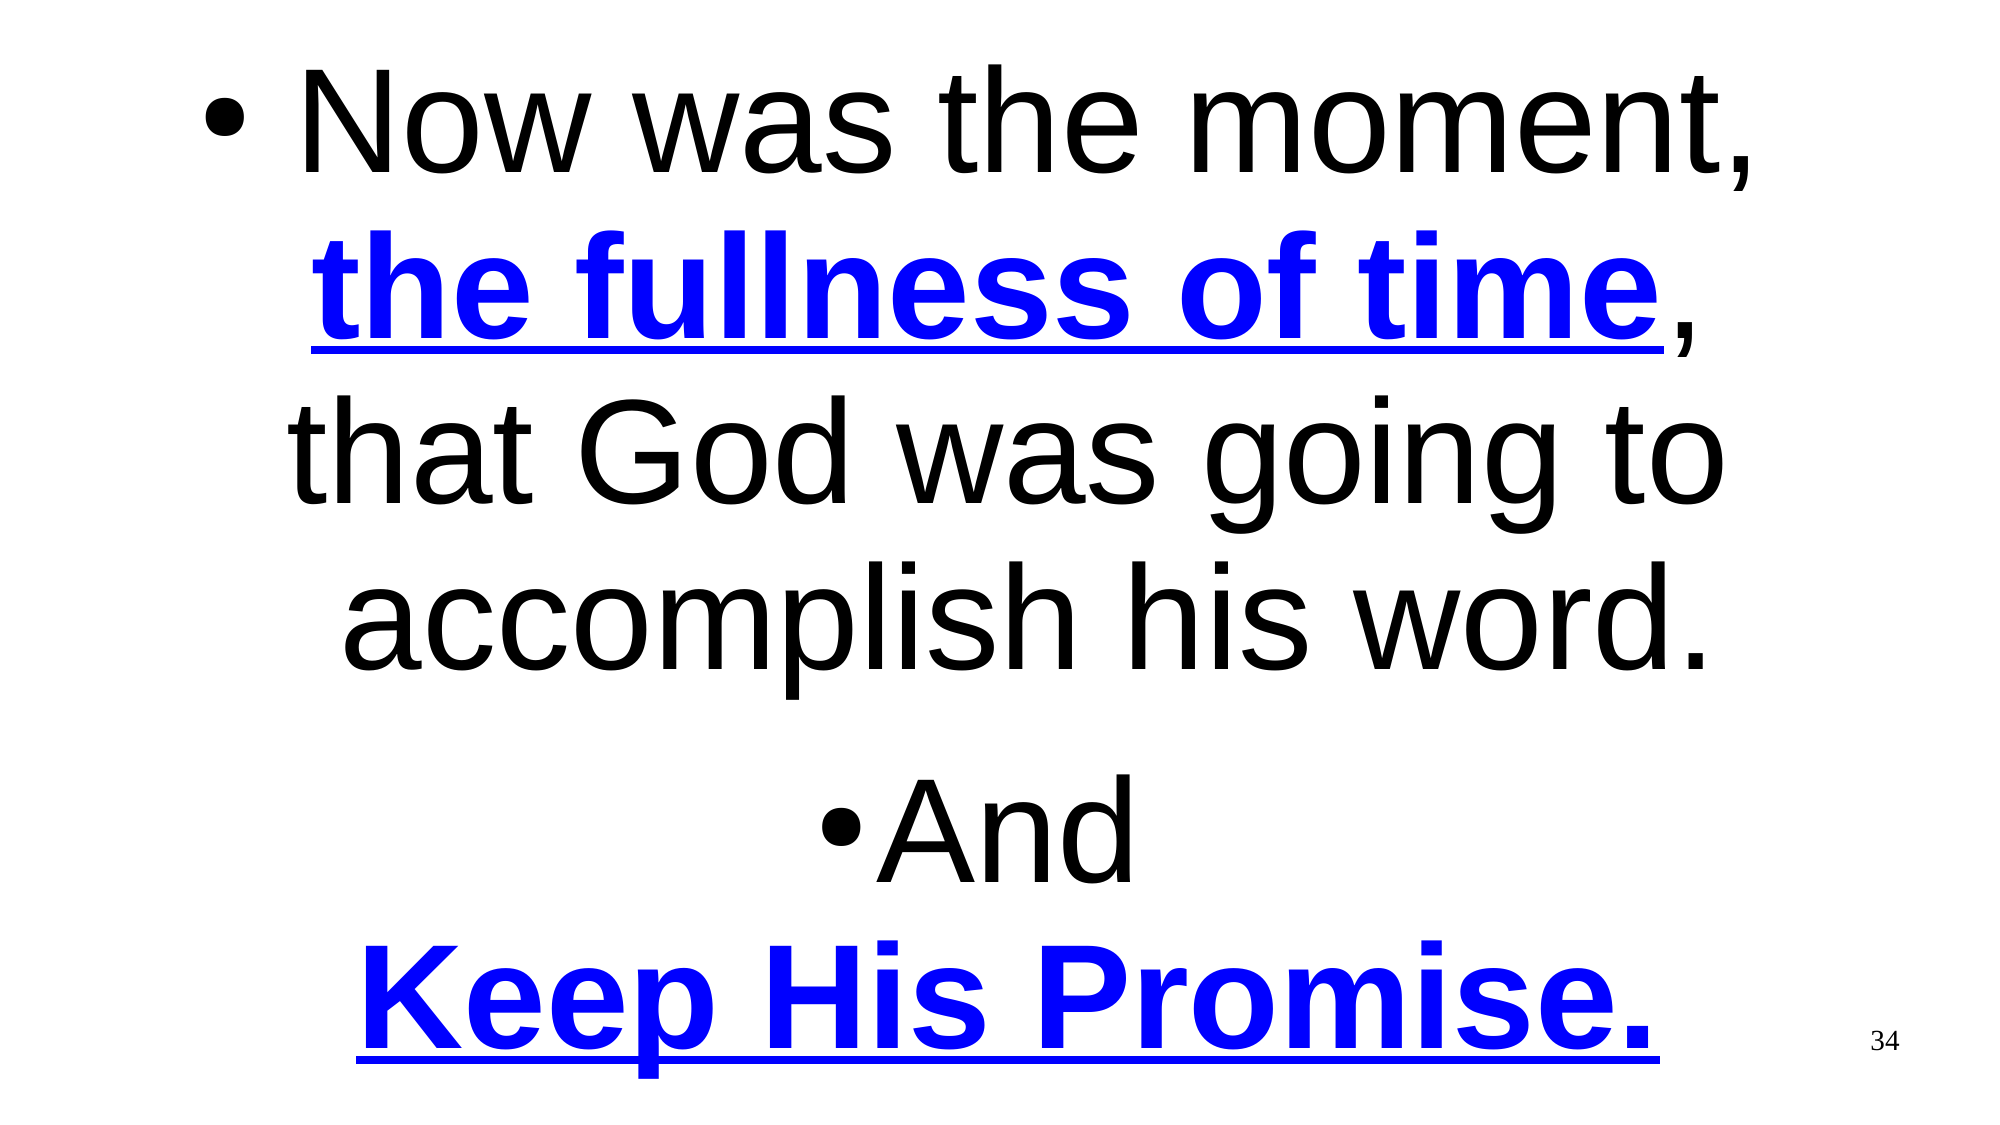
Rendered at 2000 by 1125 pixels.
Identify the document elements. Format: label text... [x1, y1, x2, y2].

list Now was the moment, the fullness of time, that God was going to accomplish his word. And Keep His Promise. [37, 37, 1951, 1088]
